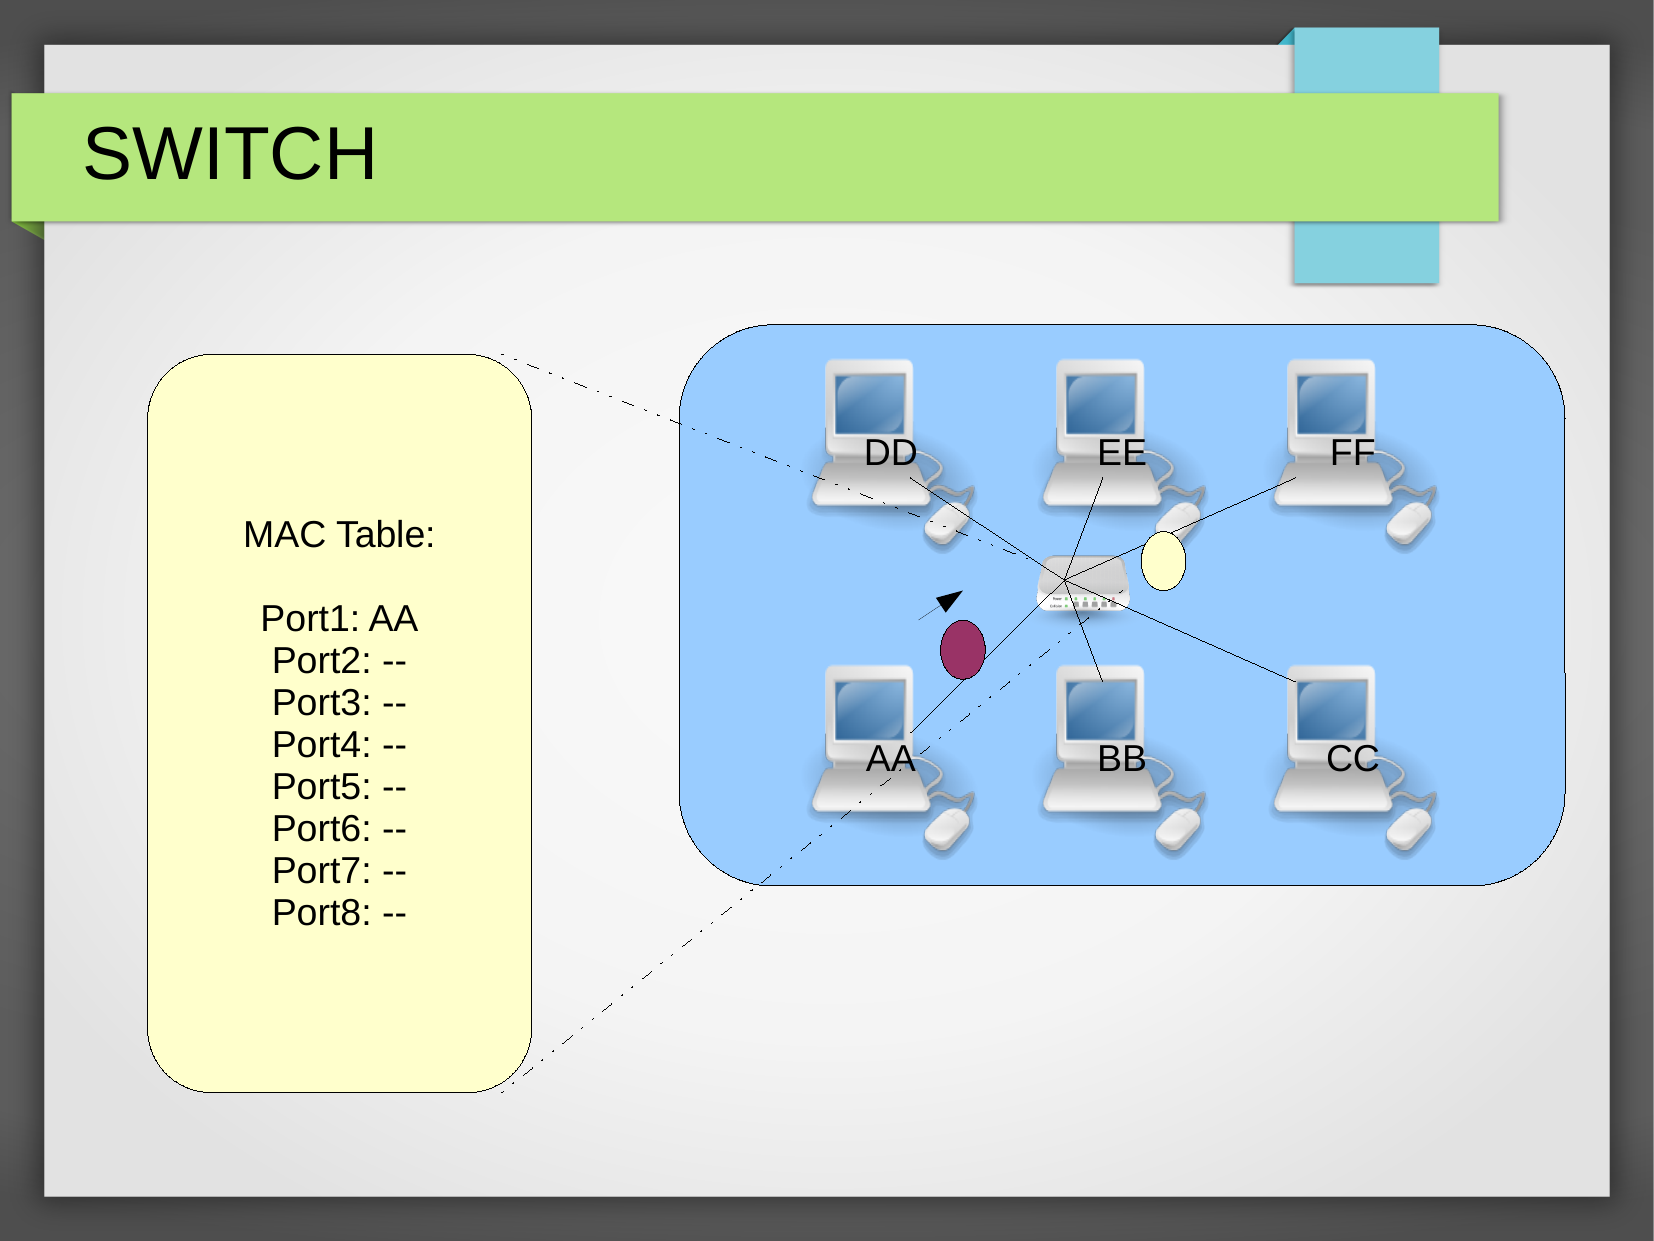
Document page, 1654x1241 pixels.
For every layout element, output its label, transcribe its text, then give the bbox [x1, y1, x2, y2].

picture [0, 0, 1654, 1241]
text_box MAC Table: Port1: AA Port2: -- Port3: -- Port4: -- Port5: -- Port6: -- Port7: -- Port8: -- [147, 354, 532, 1093]
title SWITCH [82, 94, 1264, 213]
text_box [679, 324, 1025, 886]
text_box [1141, 324, 1566, 886]
